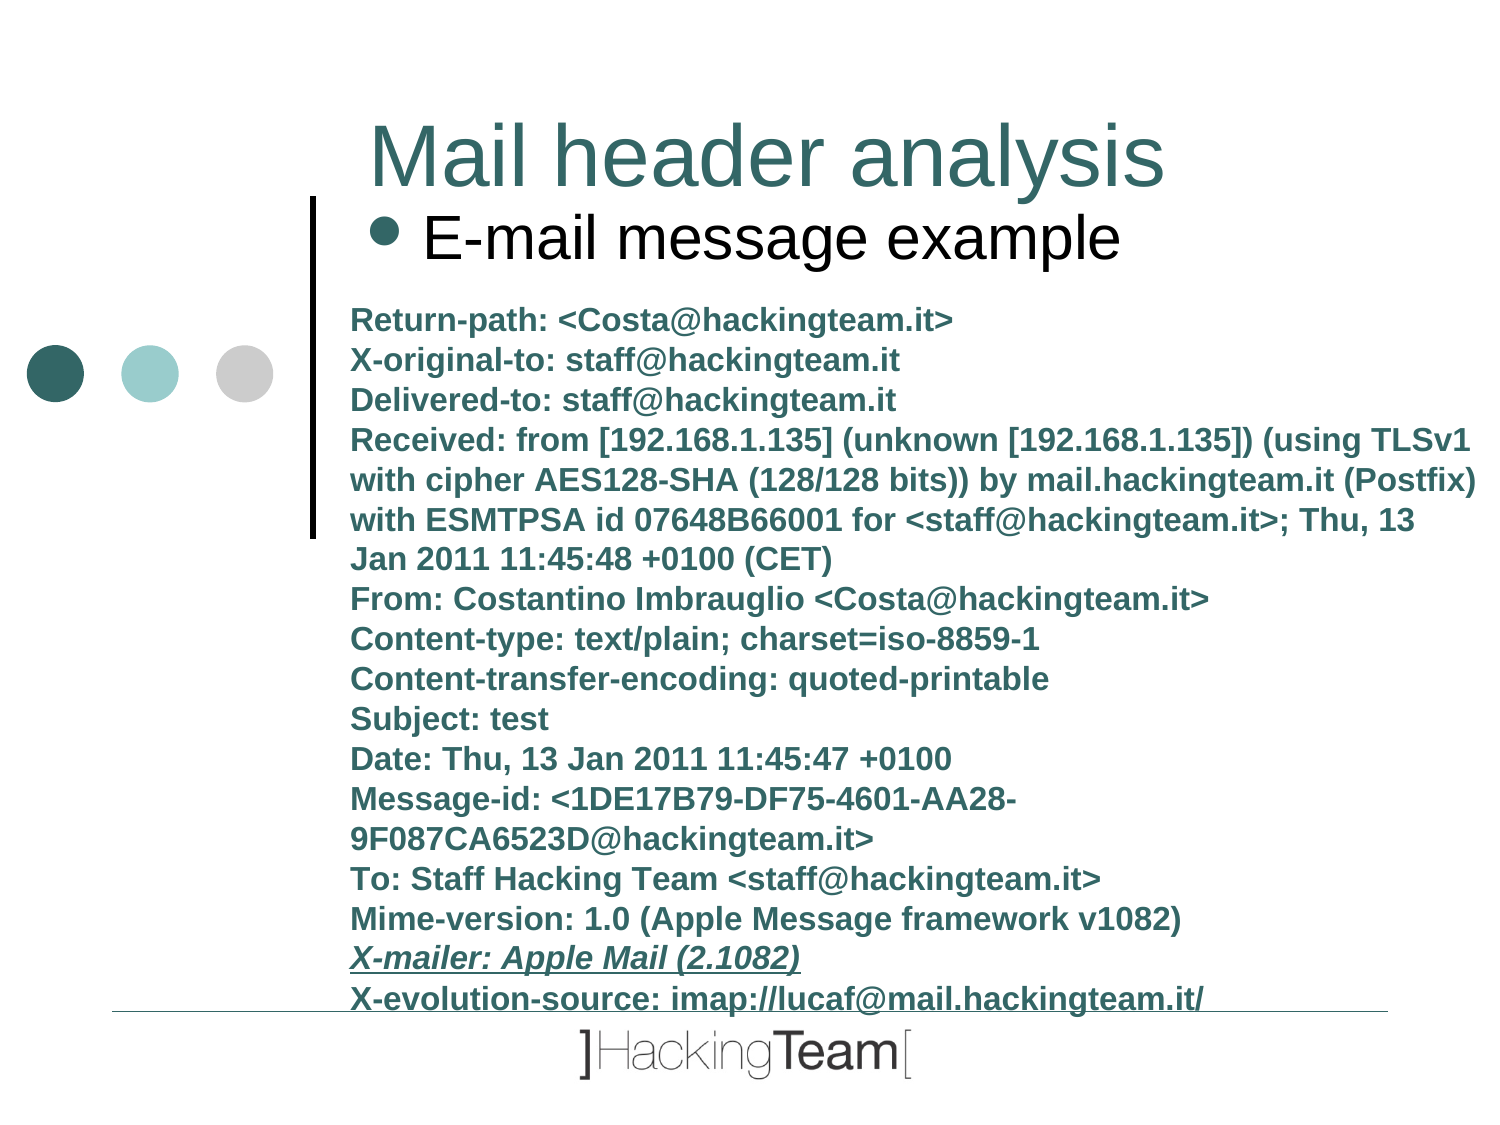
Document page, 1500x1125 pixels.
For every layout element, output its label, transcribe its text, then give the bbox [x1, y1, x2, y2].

list E-mail message example [247, 202, 1398, 359]
picture [574, 1025, 916, 1084]
title Mail header analysis [249, 38, 1401, 275]
text_box Return-path: <Costa@hackingteam.it> X-original-to: staff@hackingteam.it Delivered-to: staff@hackingteam.it Received: from [192.168.1.135] (unknown [192.168.1.135]) (using TLSv1 with cipher AES128-SHA (128/128 bits)) by mail.hackingteam.it (Postfix) with ESMTPSA id 07648B66001 for <staff@hackingteam.it>; Thu, 13 Jan 2011 11:45:48 +0100 (CET) From: Costantino Imbrauglio <Costa@hackingteam.it> Content-type: text/plain; charset=iso-8859-1 Content-transfer-encoding: quoted-printable Subject: test Date: Thu, 13 Jan 2011 11:45:47 +0100 Message-id: <1DE17B79-DF75-4601-AA28-9F087CA6523D@hackingteam.it> To: Staff Hacking Team <staff@hackingteam.it> Mime-version: 1.0 (Apple Message framework v1082) X-mailer: Apple Mail (2.1082) X-evolution-source: imap://lucaf@mail.hackingteam.it/ [335, 290, 1498, 1025]
